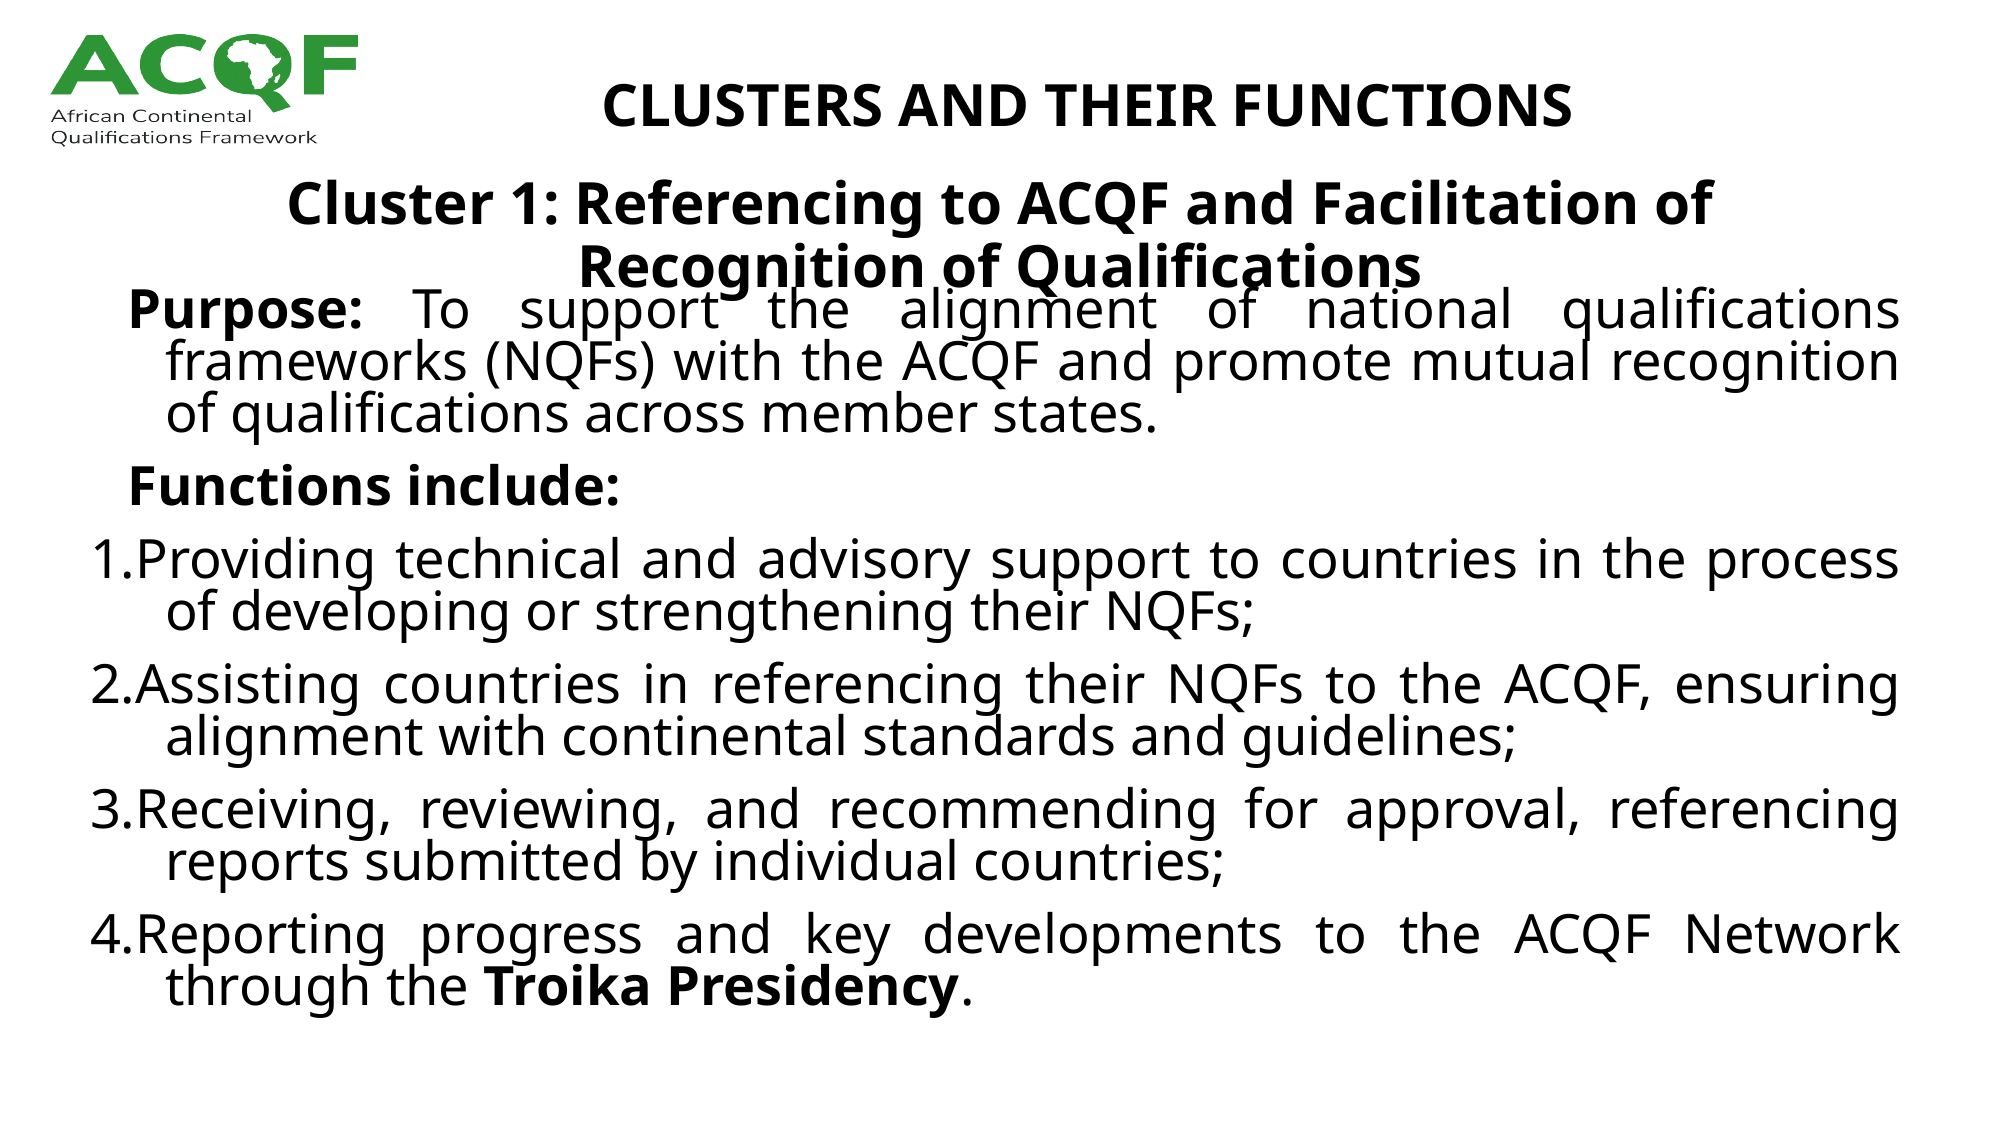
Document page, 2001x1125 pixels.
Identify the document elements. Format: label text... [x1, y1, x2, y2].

text_box CLUSTERS AND THEIR FUNCTIONS [583, 60, 1608, 147]
title Cluster 1: Referencing to ACQF and Facilitation of Recognition of Qualifications [137, 167, 1863, 259]
list Purpose: To support the alignment of national qualifications frameworks (NQFs) with the ACQF and promote mutual recognition of qualifications across member states. Functions include: Providing technical and advisory support to countries in the process of developing or strengthening their NQFs; Assisting countries in referencing their NQFs to the ACQF, ensuring alignment with continental standards and guidelines; Receiving, reviewing, and recommending for approval, referencing reports submitted by individual countries; Reporting progress and key developments to the ACQF Network through the Troika Presidency. [75, 279, 1918, 1091]
picture [50, 34, 358, 147]
